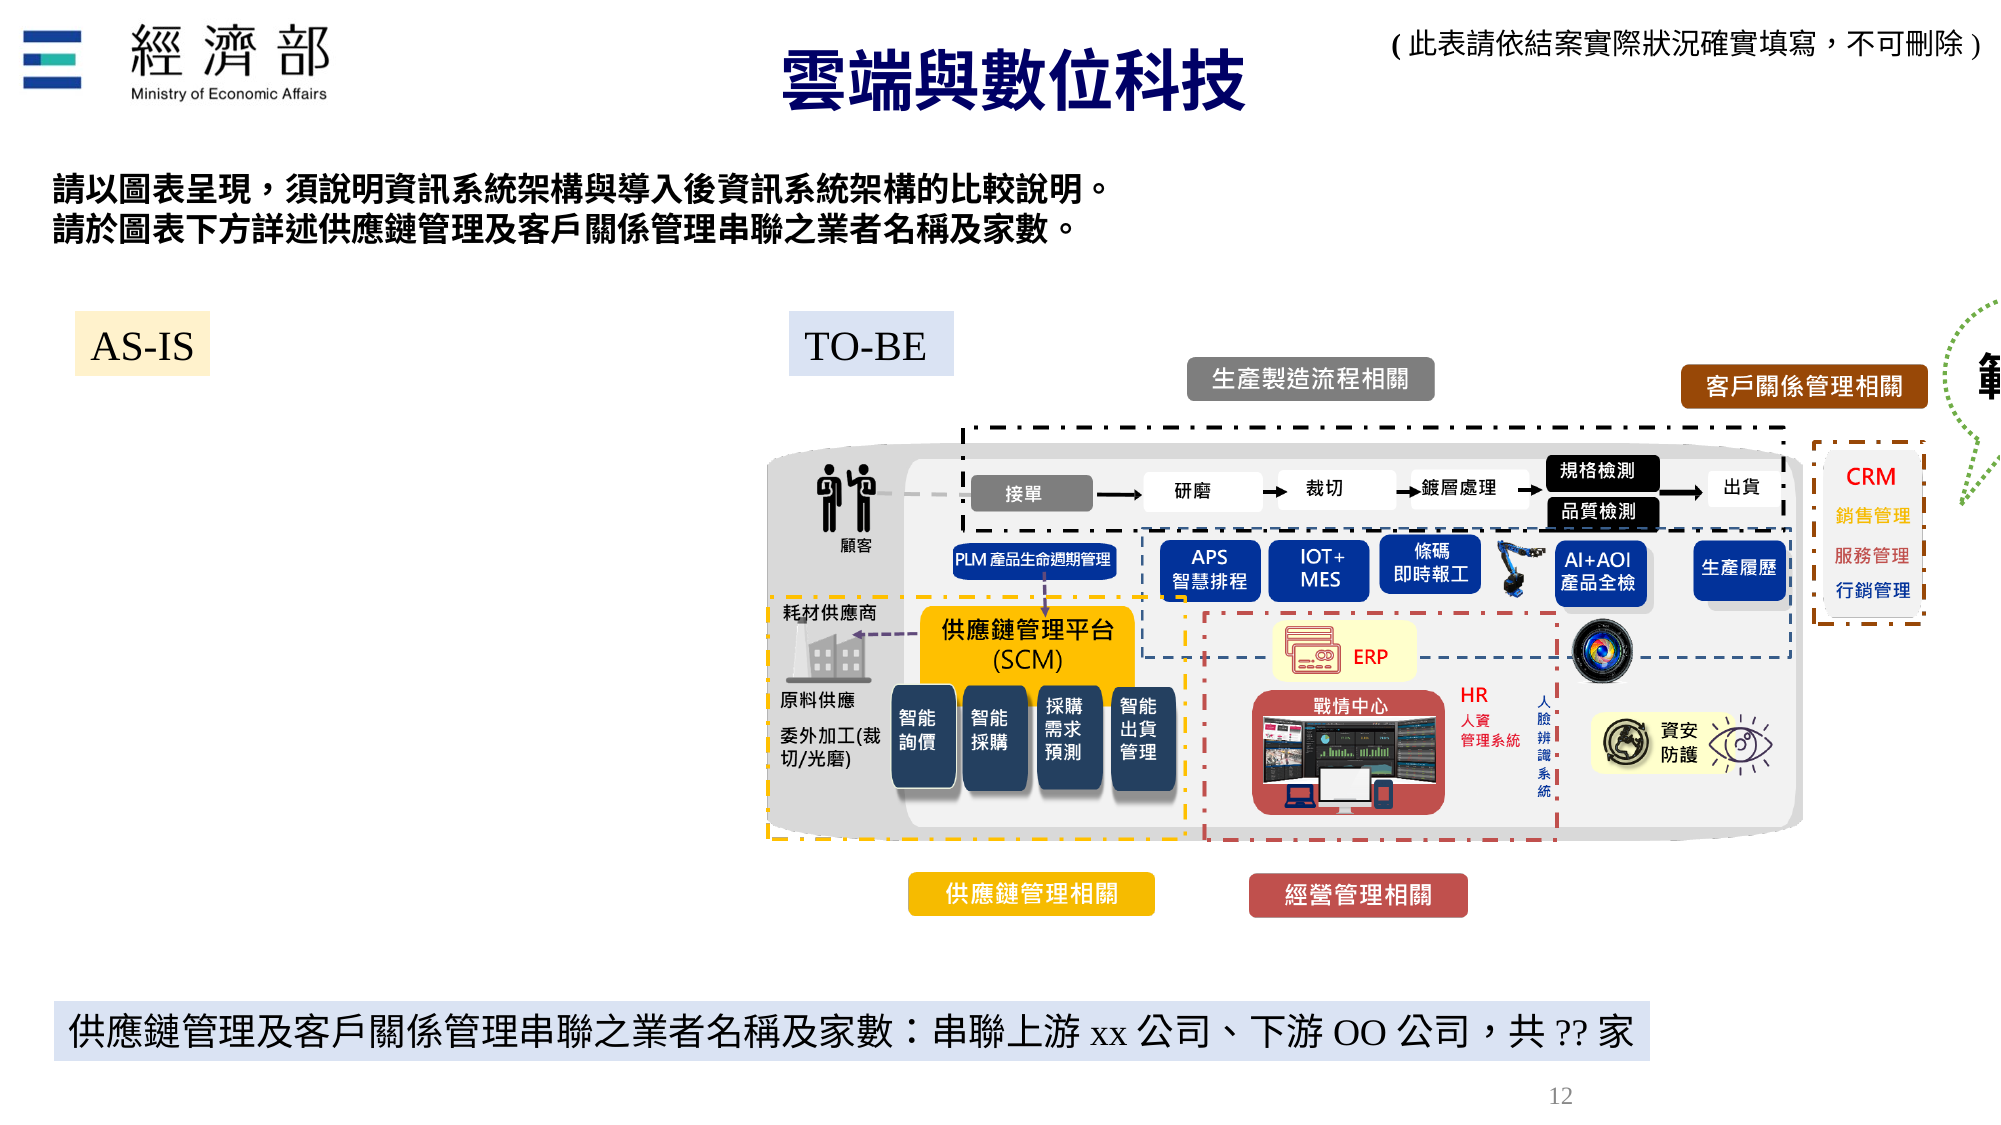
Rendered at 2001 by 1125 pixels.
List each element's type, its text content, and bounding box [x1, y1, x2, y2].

text_box AS-IS [75, 311, 210, 376]
text_box 請以圖表呈現，須說明資訊系統架構與導入後資訊系統架構的比較說明。 請於圖表下方詳述供應鏈管理及客戶關係管理串聯之業者名稱及家數。 [38, 121, 1440, 256]
text_box (此表請依結案實際狀況確實填寫，不可刪除) [1377, 18, 1996, 69]
text_box 雲端與數位科技 [382, 30, 1647, 168]
picture [766, 355, 1928, 925]
text_box TO-BE [789, 311, 954, 376]
text_box 範例 [1944, 300, 2000, 506]
text_box 供應鏈管理及客戶關係管理串聯之業者名稱及家數：串聯上游xx公司、下游OO公司，共??家 [54, 1001, 1650, 1061]
text_box 11 [1533, 1065, 2000, 1125]
